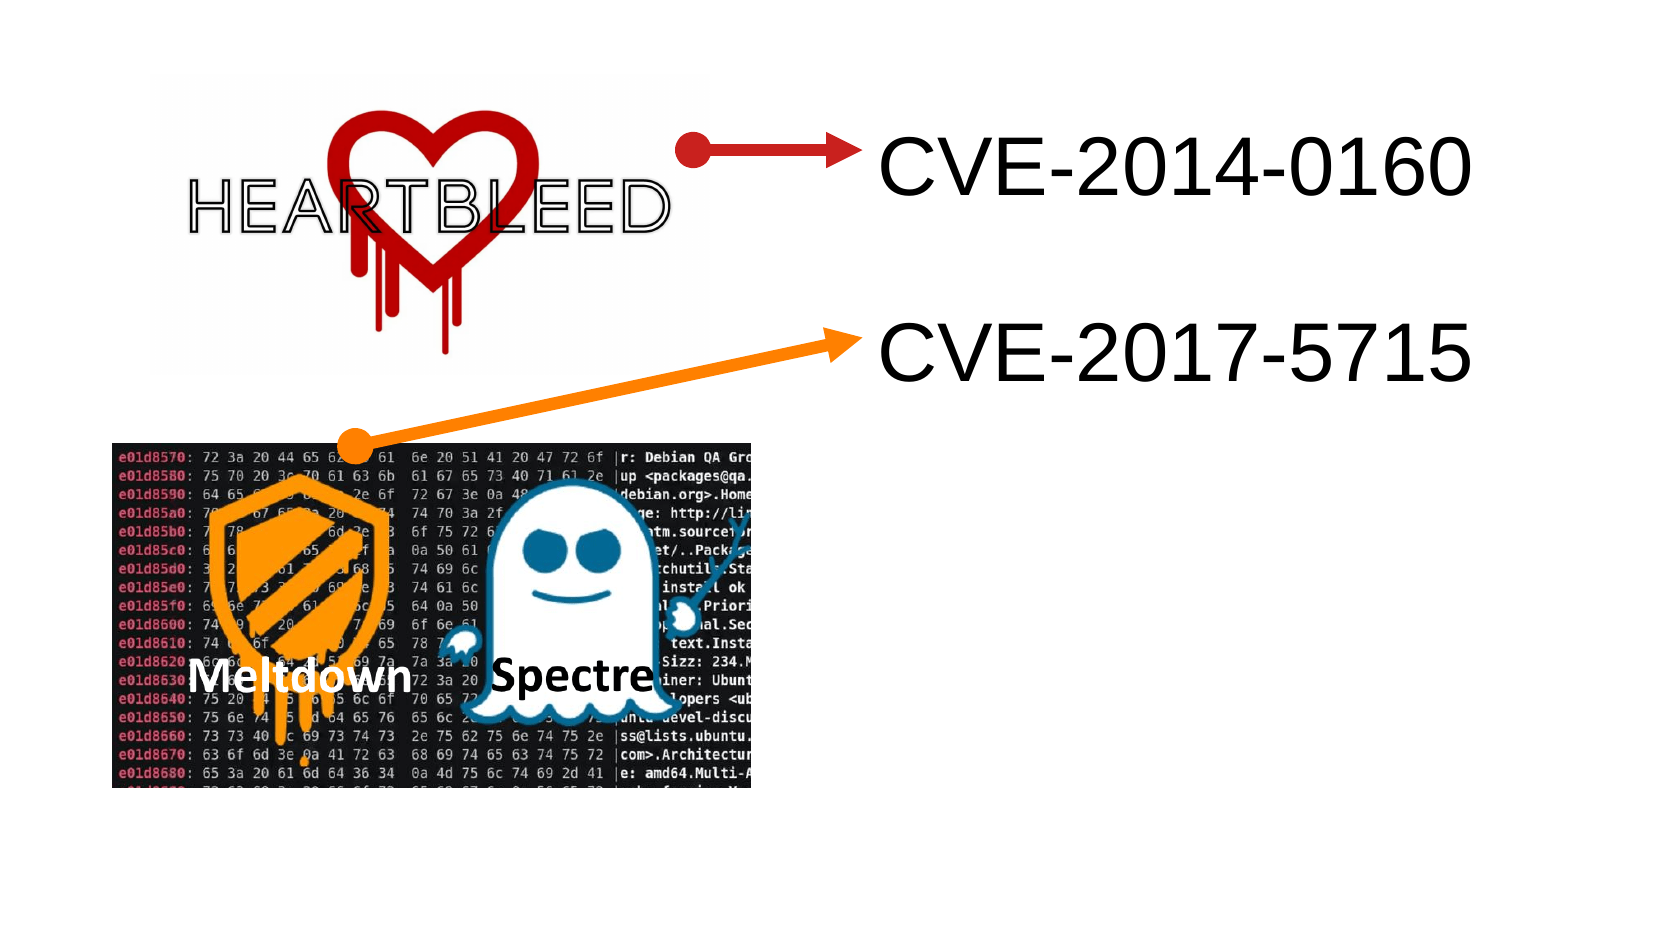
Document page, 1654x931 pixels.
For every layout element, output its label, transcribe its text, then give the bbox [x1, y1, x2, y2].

picture [112, 443, 751, 788]
text_box CVE-2014-0160 CVE-2017-5715 [862, 112, 1501, 891]
picture [150, 74, 710, 376]
